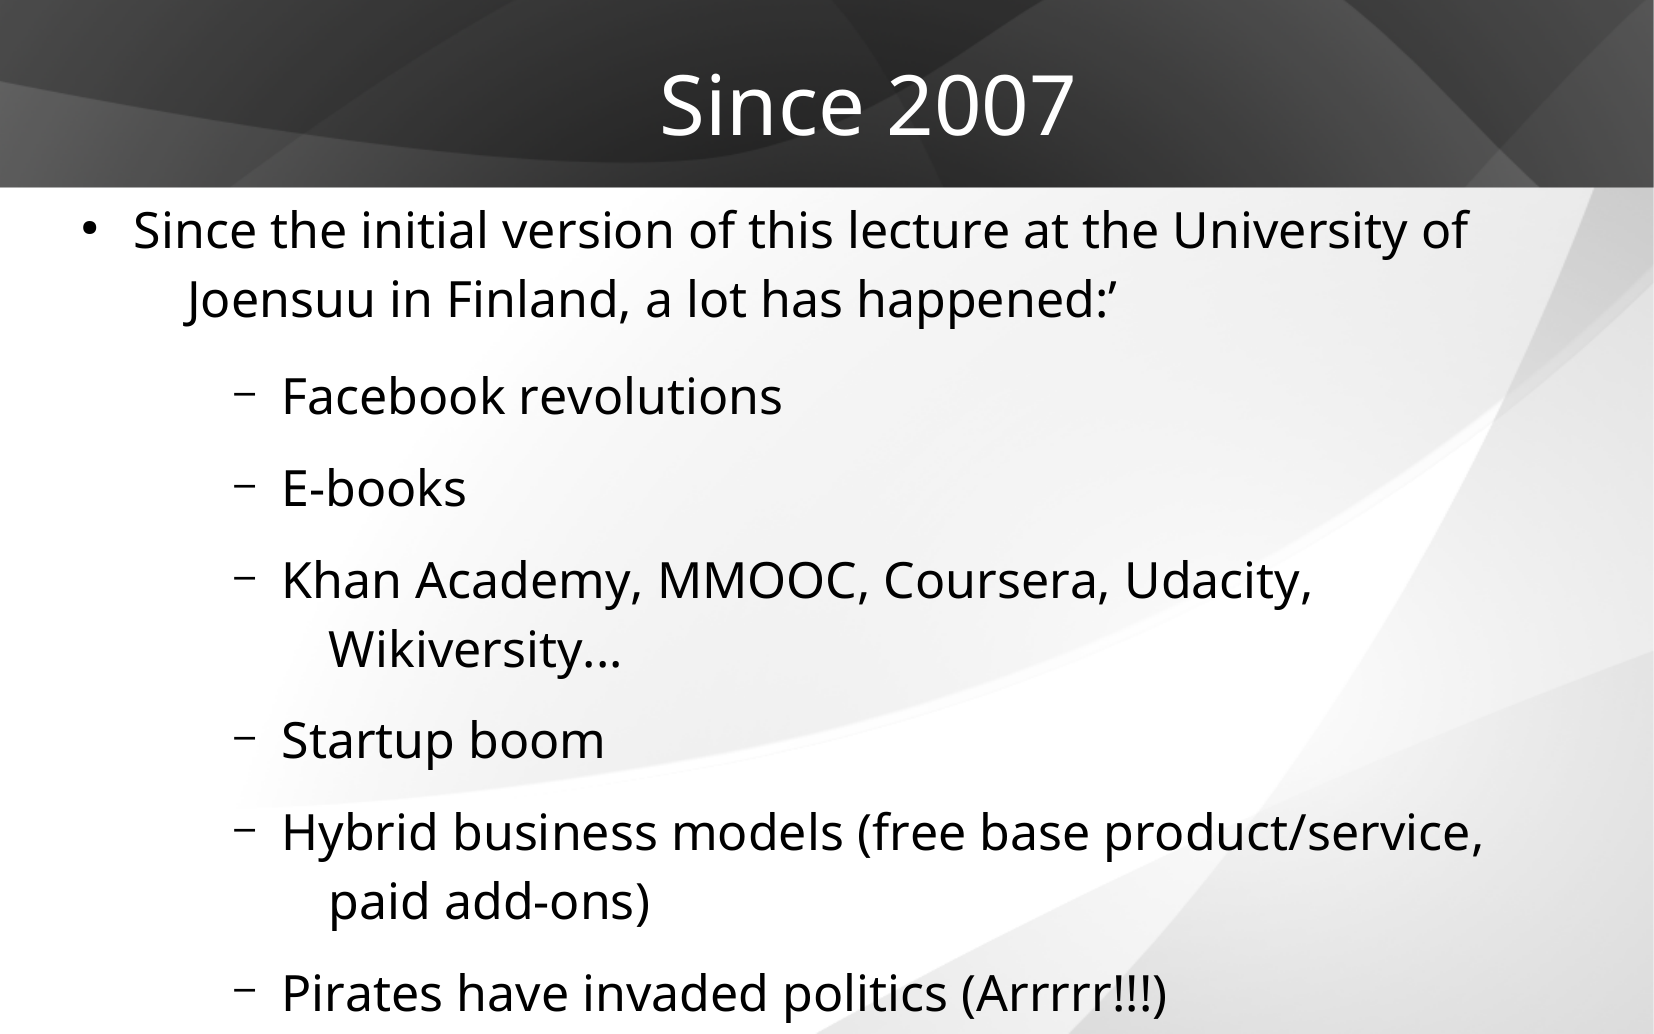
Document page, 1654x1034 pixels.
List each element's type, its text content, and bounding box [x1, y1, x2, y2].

picture [0, 0, 1654, 1034]
title Since 2007 [124, 0, 1613, 208]
list Since the initial version of this lecture at the University of Joensuu in Finland, a lot has happened:’ Facebook revolutions E-books Khan Academy, MMOOC, Coursera, Udacity, Wikiversity... Startup boom Hybrid business models (free base product/service, paid add-ons) Pirates have invaded politics (Arrrrr!!!) … - but the main points are still valid [45, 195, 1583, 1028]
